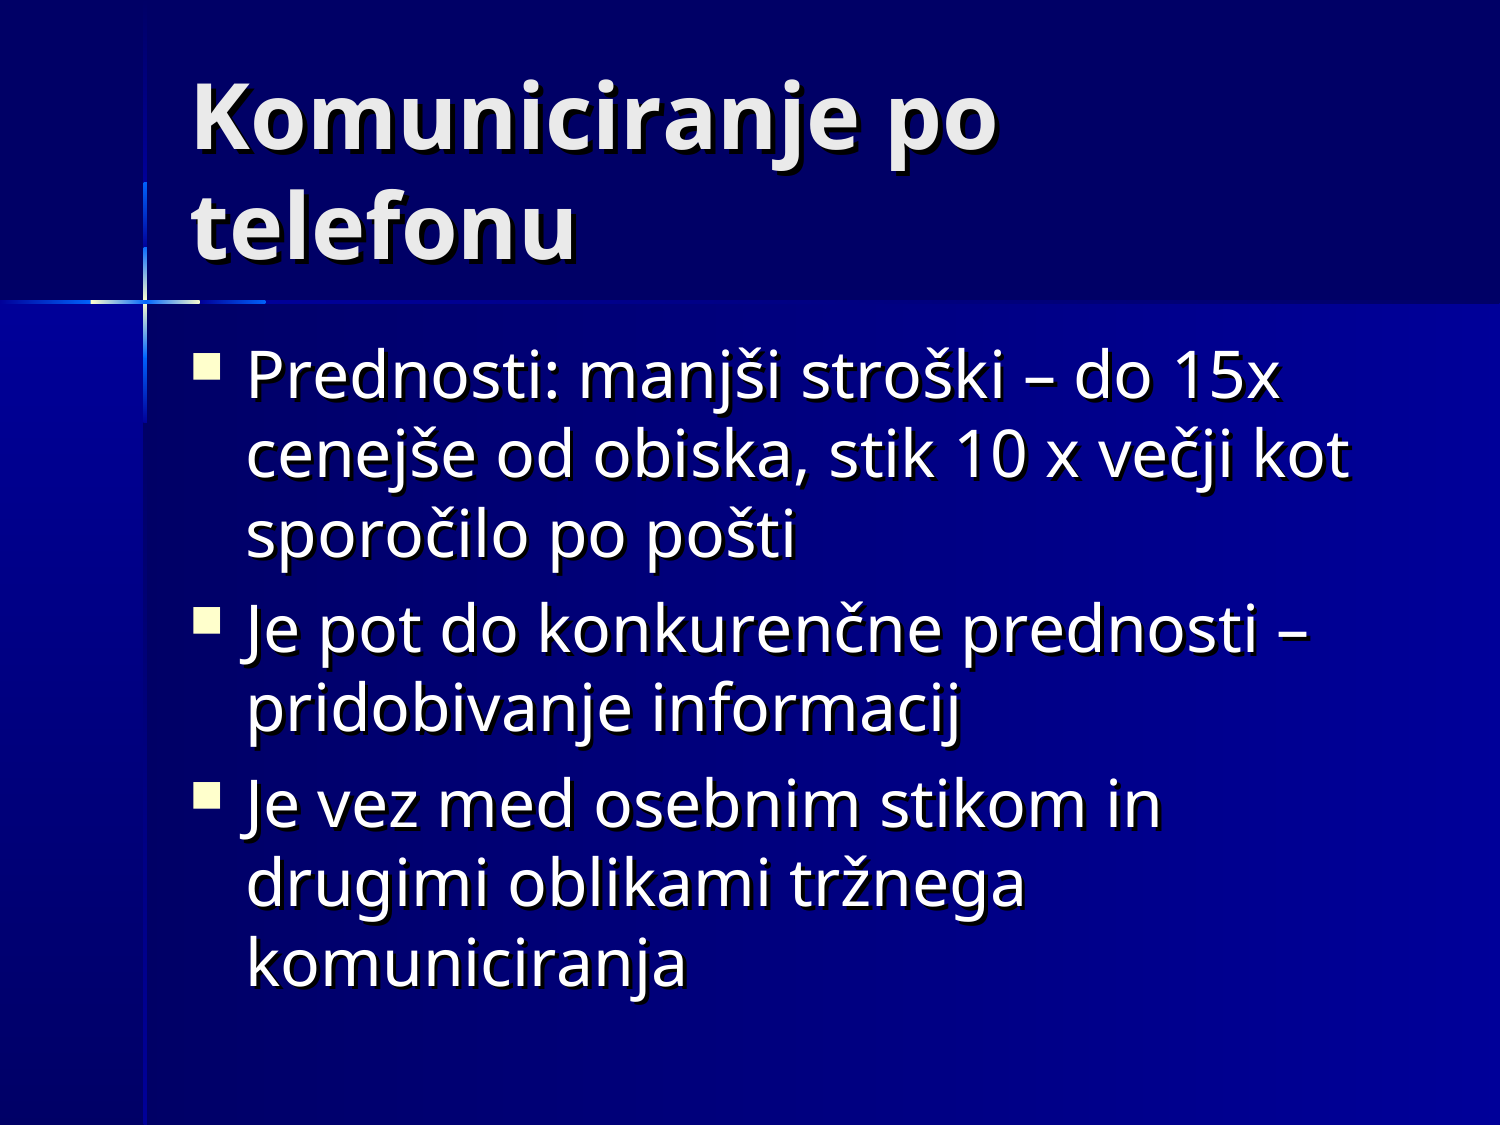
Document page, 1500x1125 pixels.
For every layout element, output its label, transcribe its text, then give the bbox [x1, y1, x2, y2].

list Prednosti: manjši stroški – do 15x cenejše od obiska, stik 10 x večji kot sporočilo po pošti Je pot do konkurenčne prednosti – pridobivanje informacij Je vez med osebnim stikom in drugimi oblikami tržnega komuniciranja [174, 324, 1413, 1001]
title Komuniciranje po telefonu [174, 49, 1413, 285]
